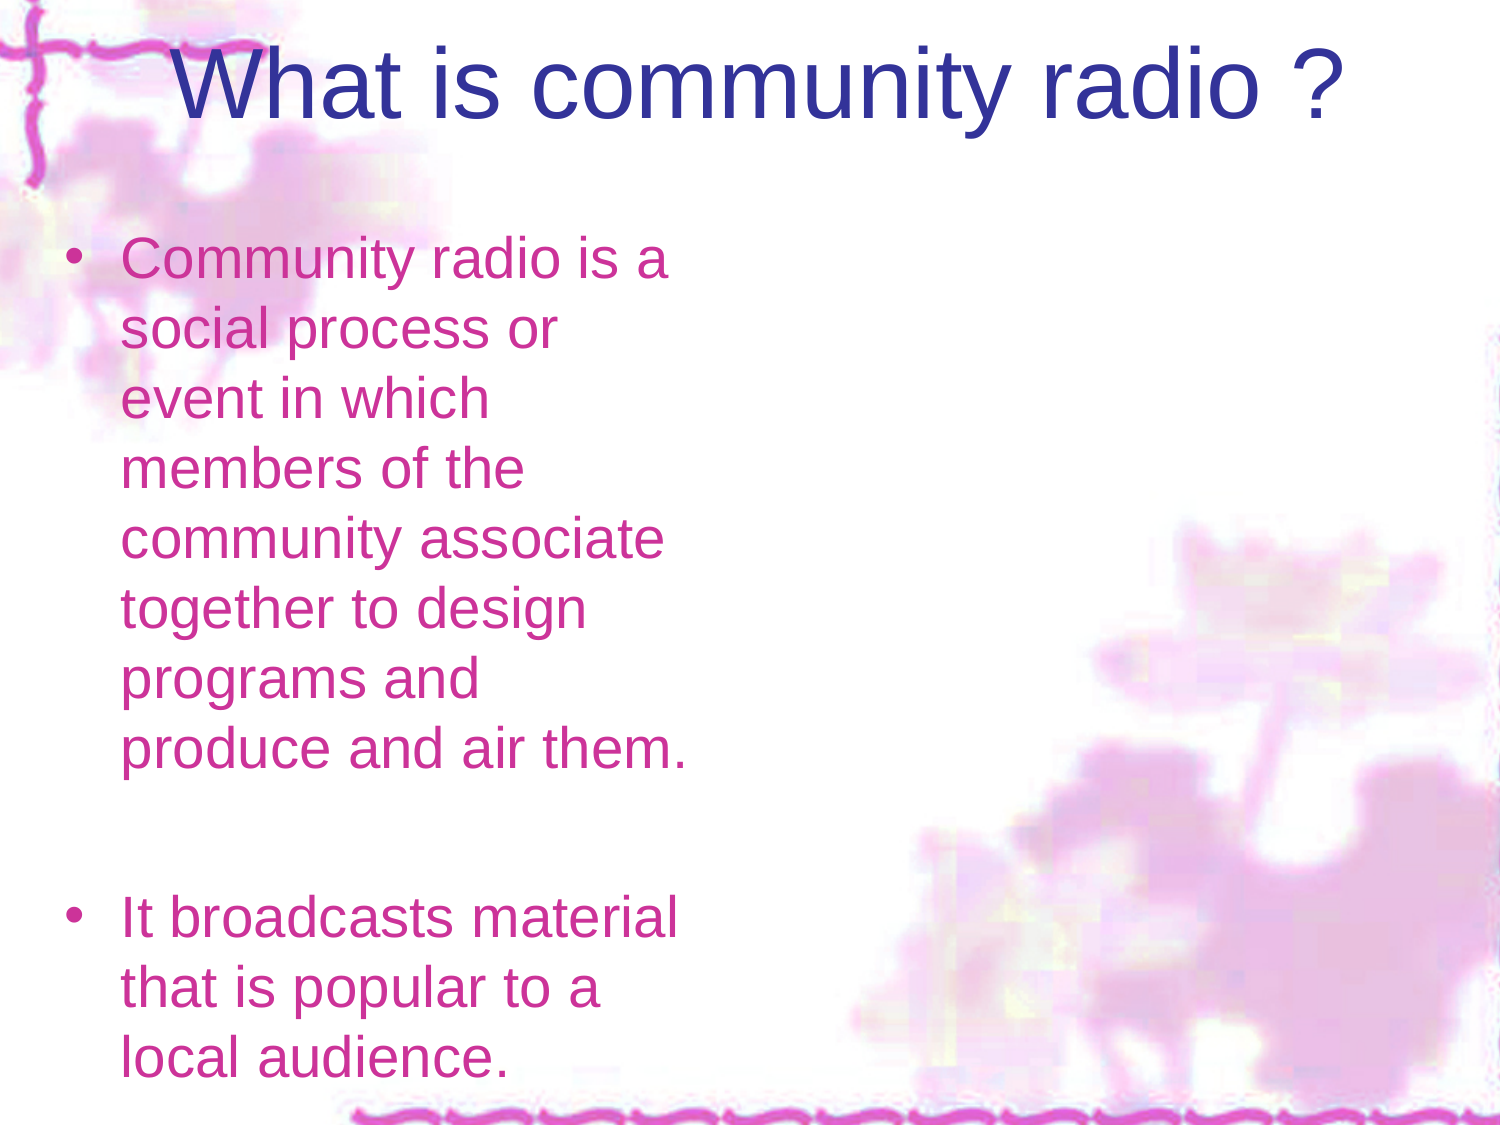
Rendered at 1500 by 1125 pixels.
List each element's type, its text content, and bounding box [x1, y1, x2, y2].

list Community radio is a social process or event in which members of the community associate together to design programs and produce and air them. It broadcasts material that is popular to a local audience. [50, 212, 713, 1125]
title What is community radio ? [75, 11, 1426, 267]
picture [0, 0, 1500, 1125]
